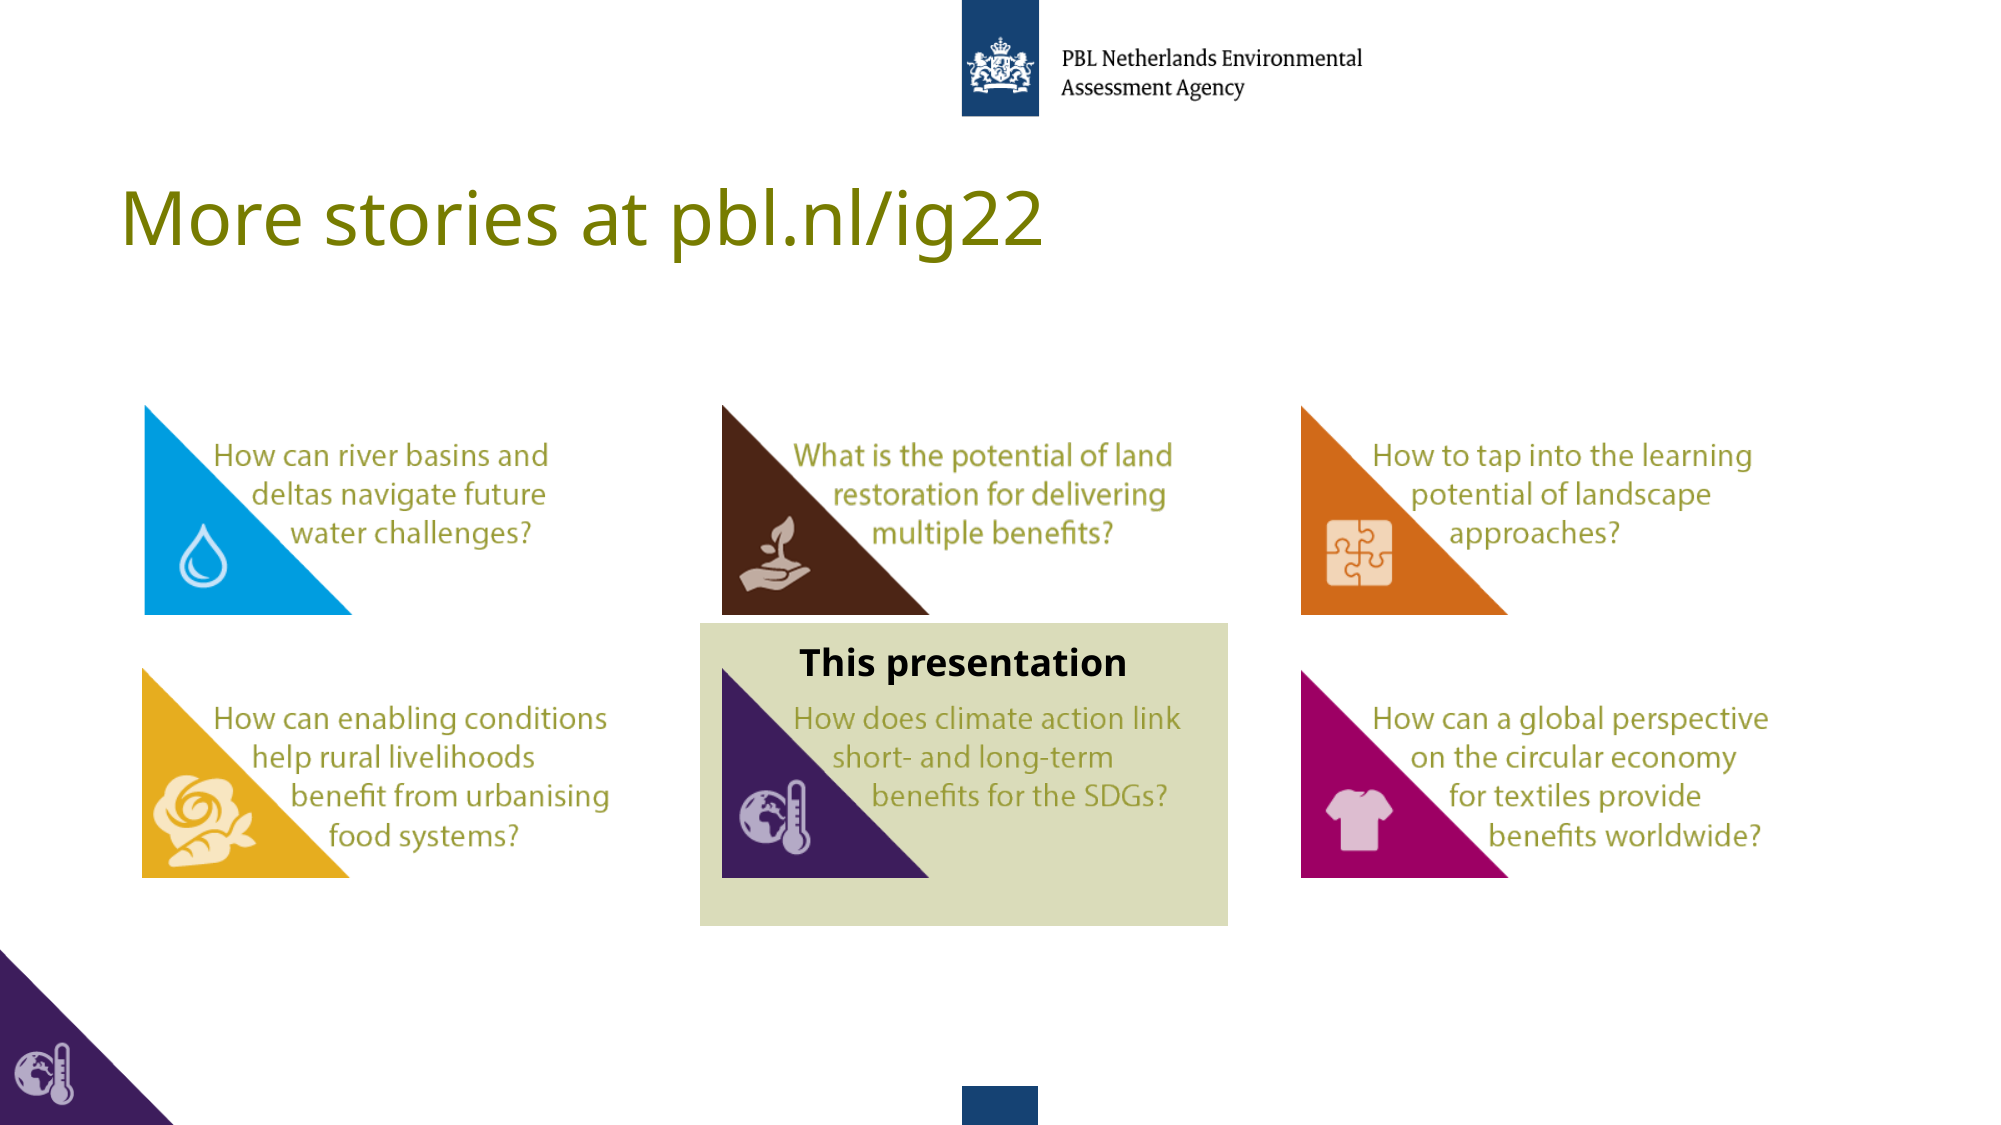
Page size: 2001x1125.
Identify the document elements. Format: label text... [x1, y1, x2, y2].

picture [180, 524, 227, 588]
picture [722, 405, 1228, 615]
text_box This presentation [755, 631, 1173, 668]
picture [1301, 668, 1808, 878]
picture [722, 668, 1228, 878]
text_box [700, 623, 1228, 926]
picture [1301, 405, 1808, 615]
picture [142, 668, 649, 878]
title More stories at pbl.nl/ig22 [104, 172, 1897, 329]
picture [142, 405, 649, 615]
